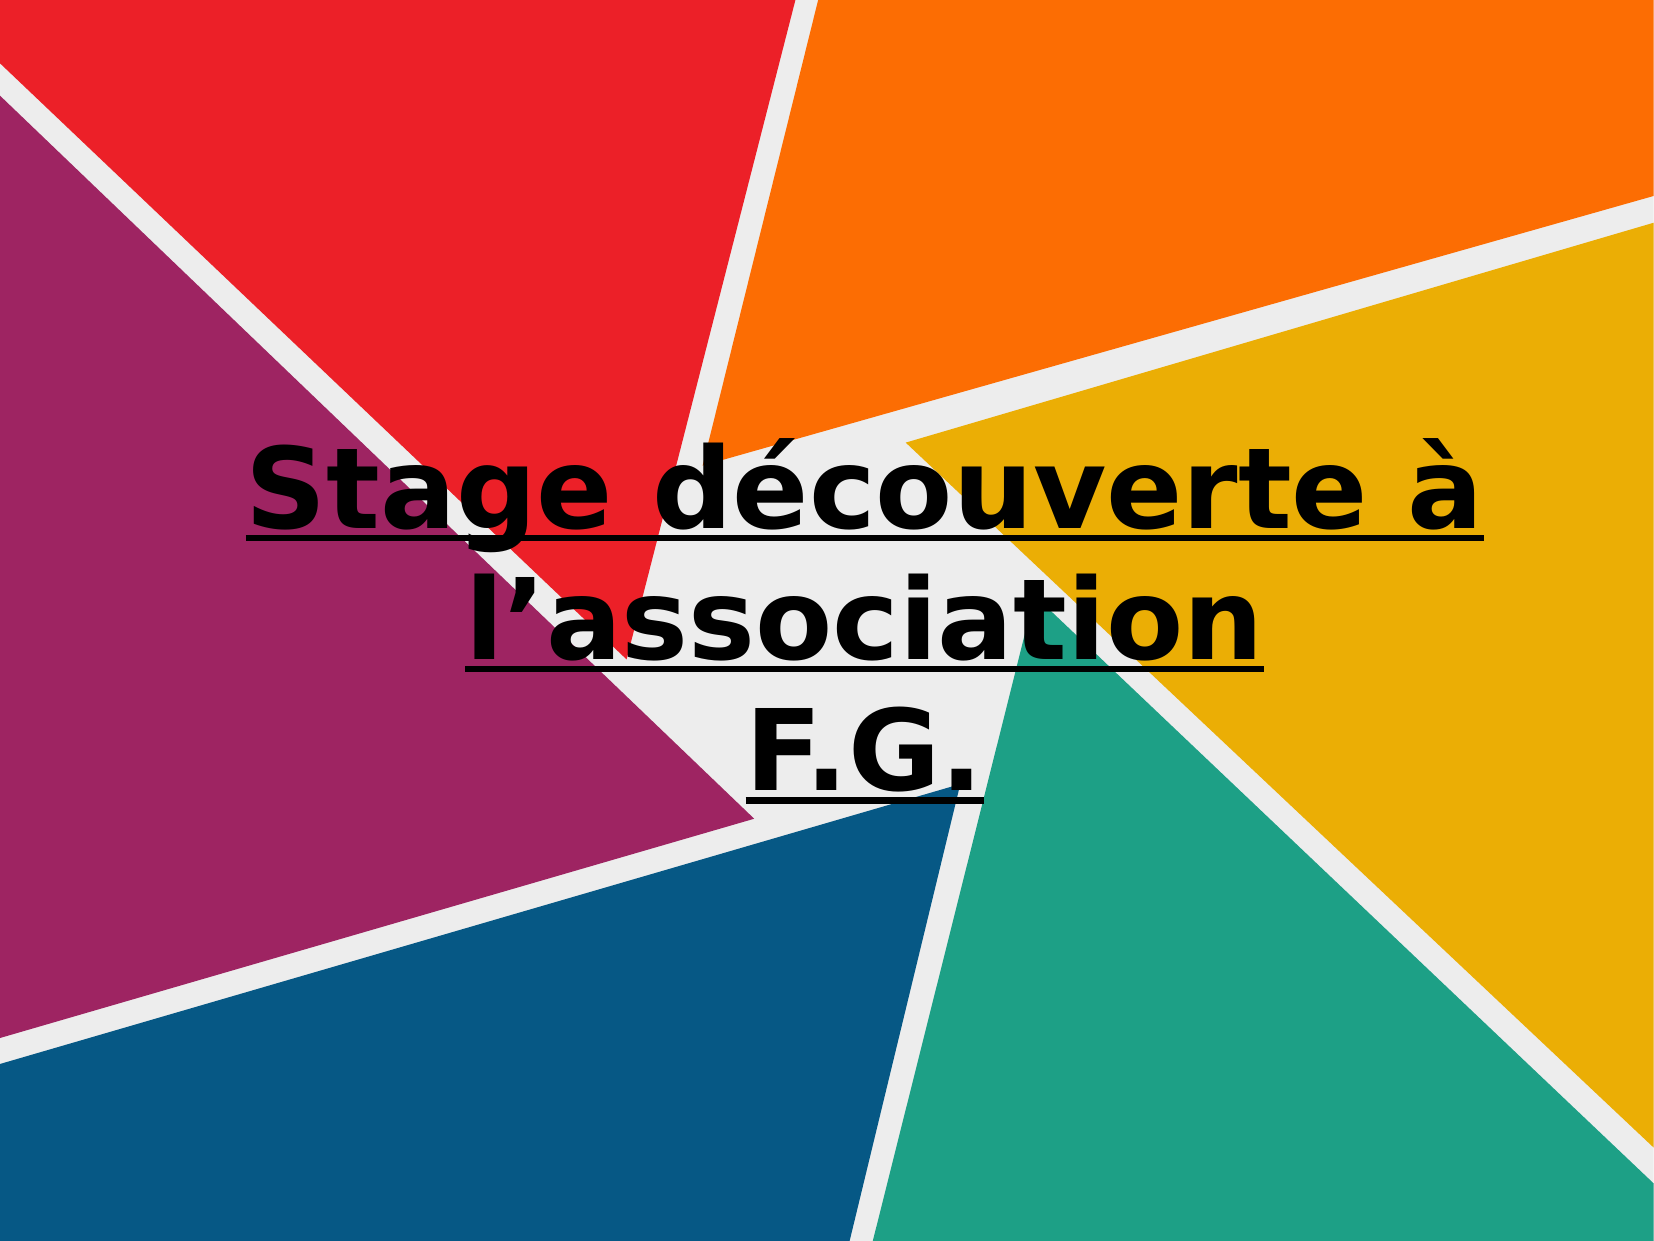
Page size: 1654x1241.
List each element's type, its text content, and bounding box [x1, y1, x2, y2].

subtitle Stage découverte à l’association F.G. [229, 141, 1501, 1099]
